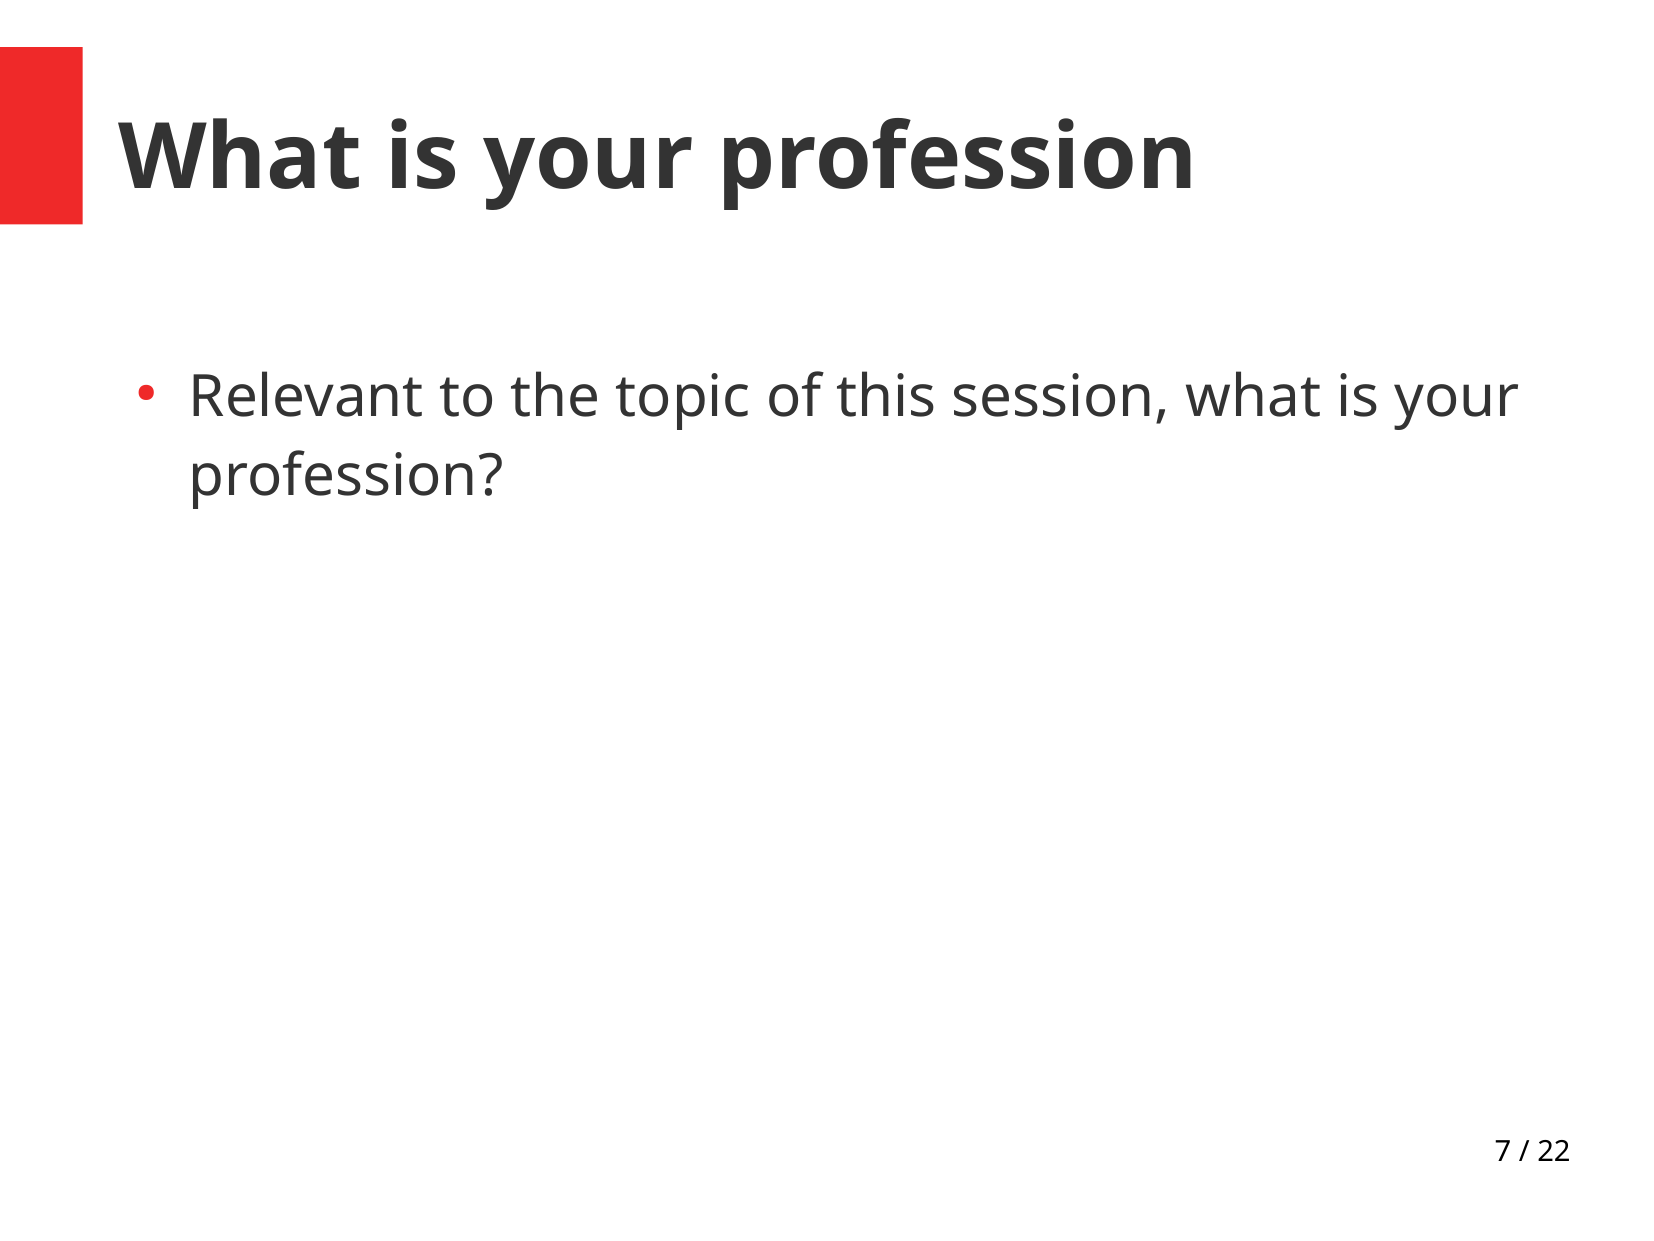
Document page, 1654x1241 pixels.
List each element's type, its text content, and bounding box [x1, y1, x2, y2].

title What is your profession [118, 49, 1571, 257]
list Relevant to the topic of this session, what is your profession? [118, 354, 1536, 1074]
